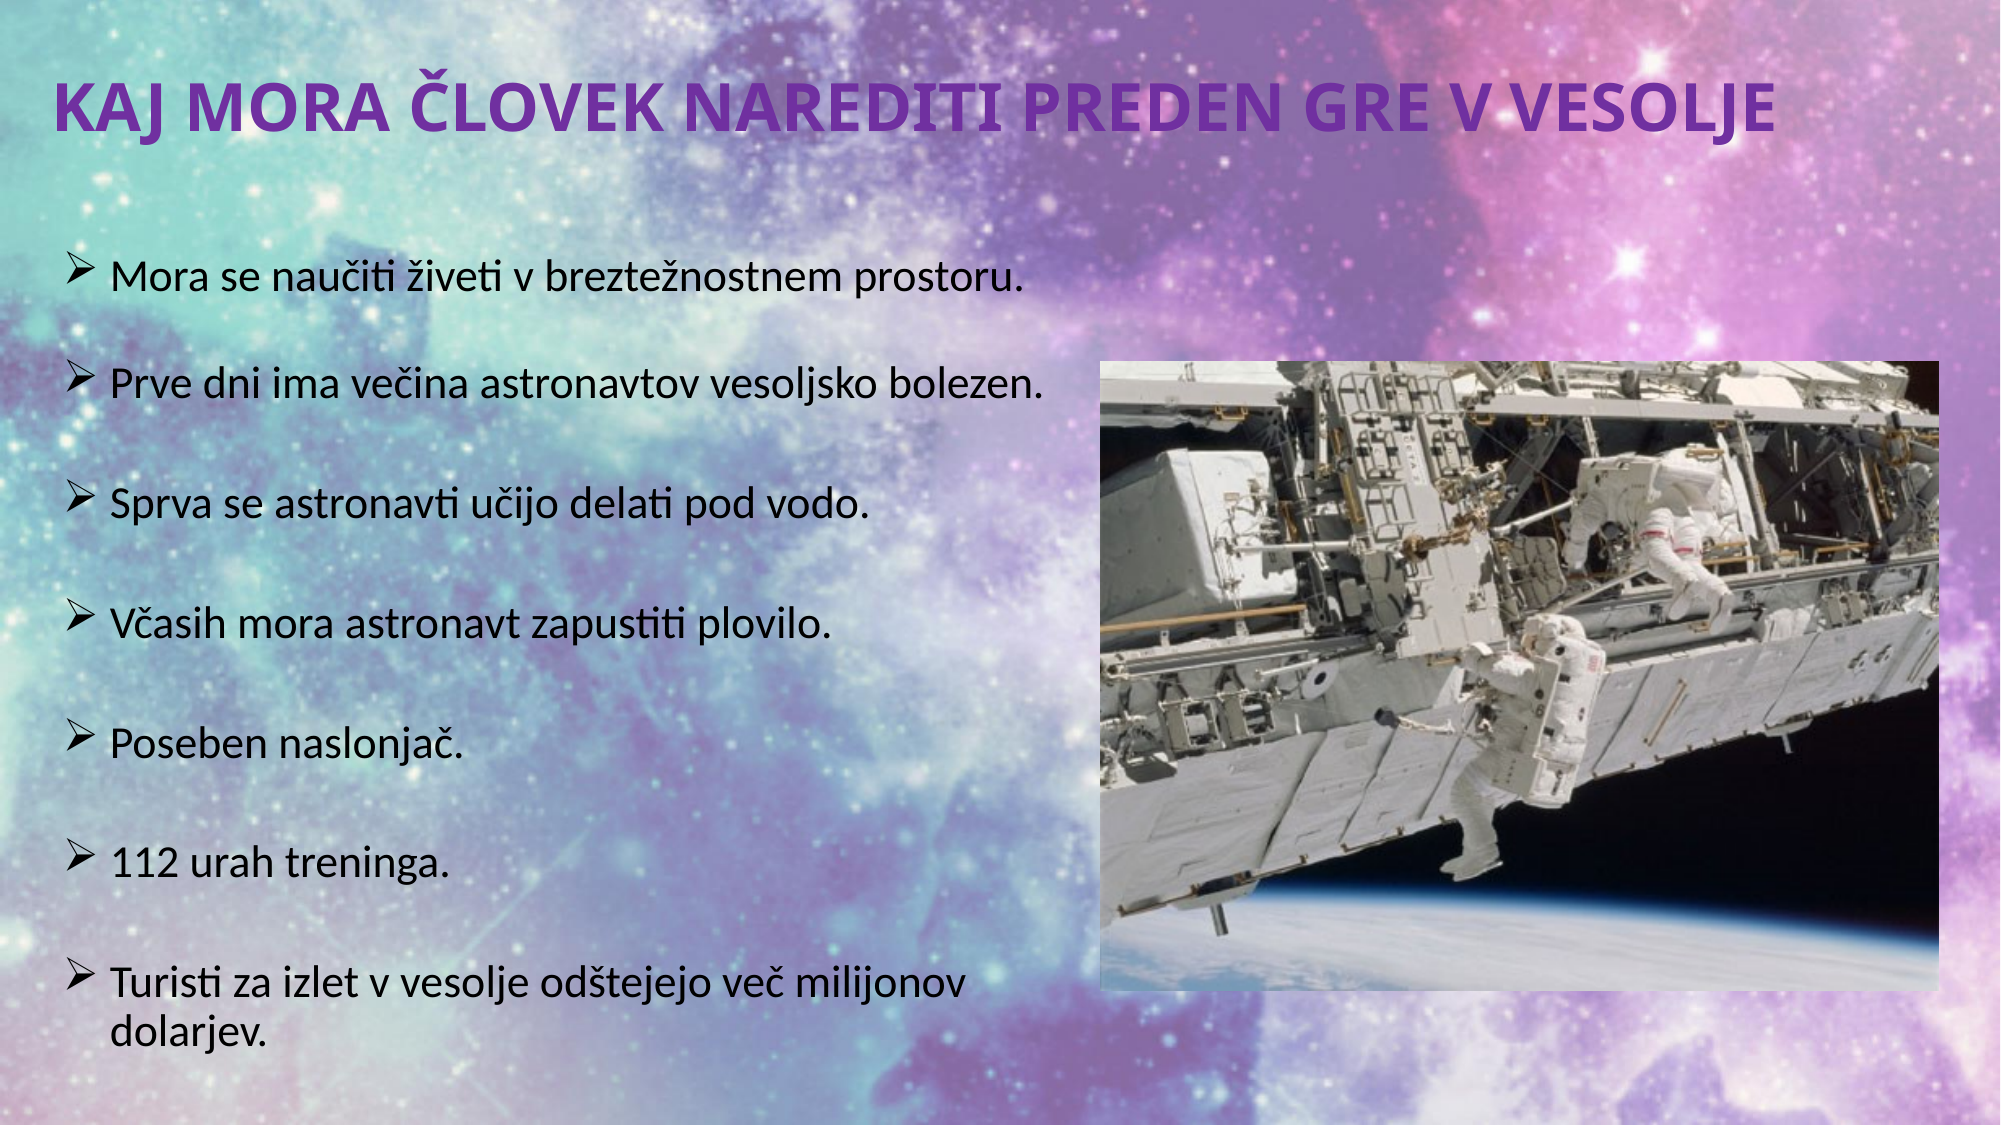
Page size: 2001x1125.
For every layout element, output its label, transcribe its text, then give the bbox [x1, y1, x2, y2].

list Mora se naučiti živeti v breztežnostnem prostoru. Prve dni ima večina astronavtov vesoljsko bolezen. Sprva se astronavti učijo delati pod vodo. Včasih mora astronavt zapustiti plovilo. Poseben naslonjač. 112 urah treninga. Turisti za izlet v vesolje odštejejo več milijonov dolarjev. [47, 244, 1103, 1125]
title KAJ MORA ČLOVEK NAREDITI PREDEN GRE V VESOLJE [36, 60, 1868, 154]
picture [0, 0, 2001, 1125]
